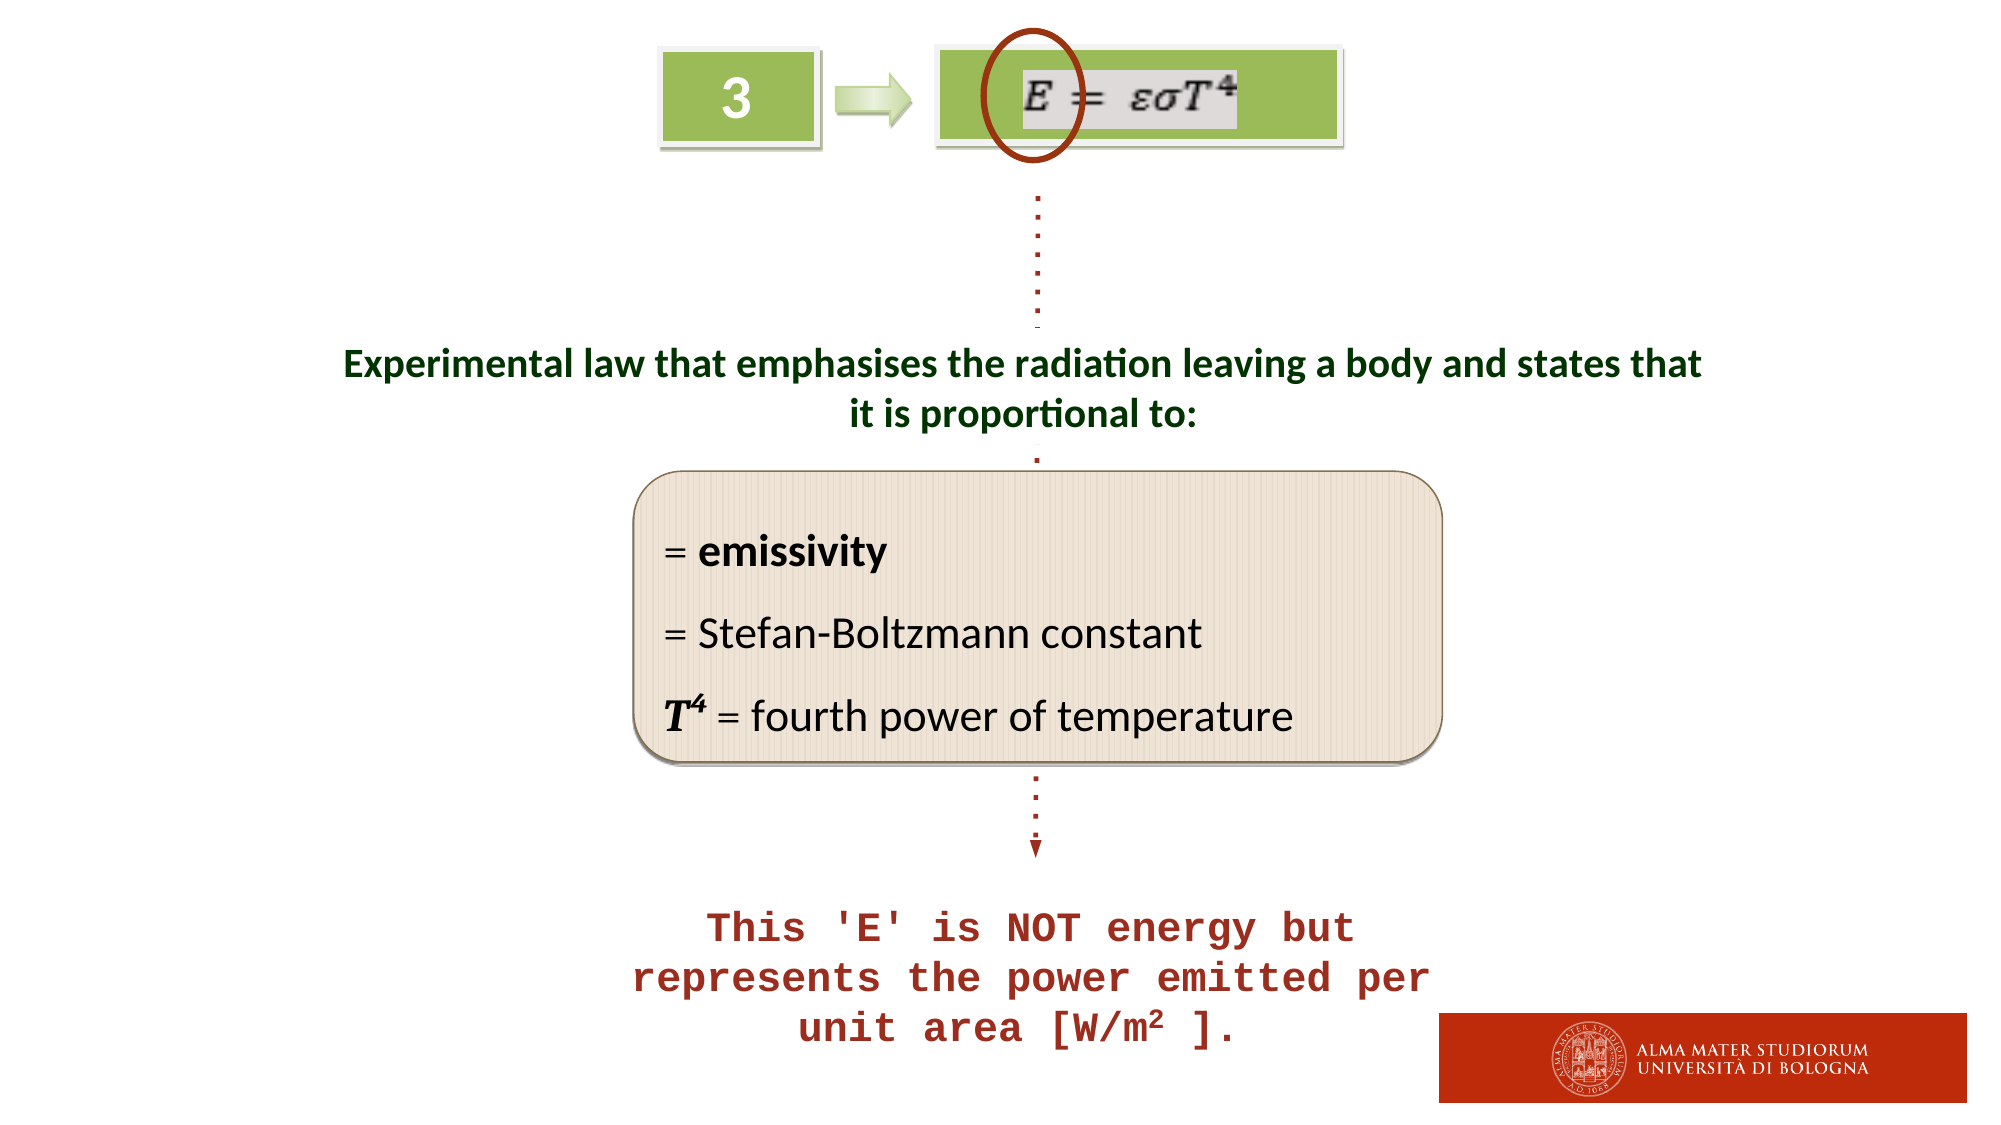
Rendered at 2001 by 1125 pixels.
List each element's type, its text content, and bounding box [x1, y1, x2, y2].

text_box [1071, 46, 1340, 143]
text_box This 'E' is NOT energy but represents the power emitted per unit area [W/m2 ]. [613, 891, 1449, 1059]
text_box [660, 48, 817, 145]
text_box = emissivity = Stefan-Boltzmann constant T⁴ = fourth power of temperature [633, 471, 1443, 762]
picture [1023, 70, 1079, 129]
text_box [987, 46, 1075, 143]
text_box Experimental law that emphasises the radiation leaving a body and states that it is proportional to: [314, 328, 1733, 445]
text_box [835, 74, 911, 124]
text_box [936, 46, 996, 143]
text_box 3 [683, 48, 789, 140]
picture [1080, 70, 1237, 129]
